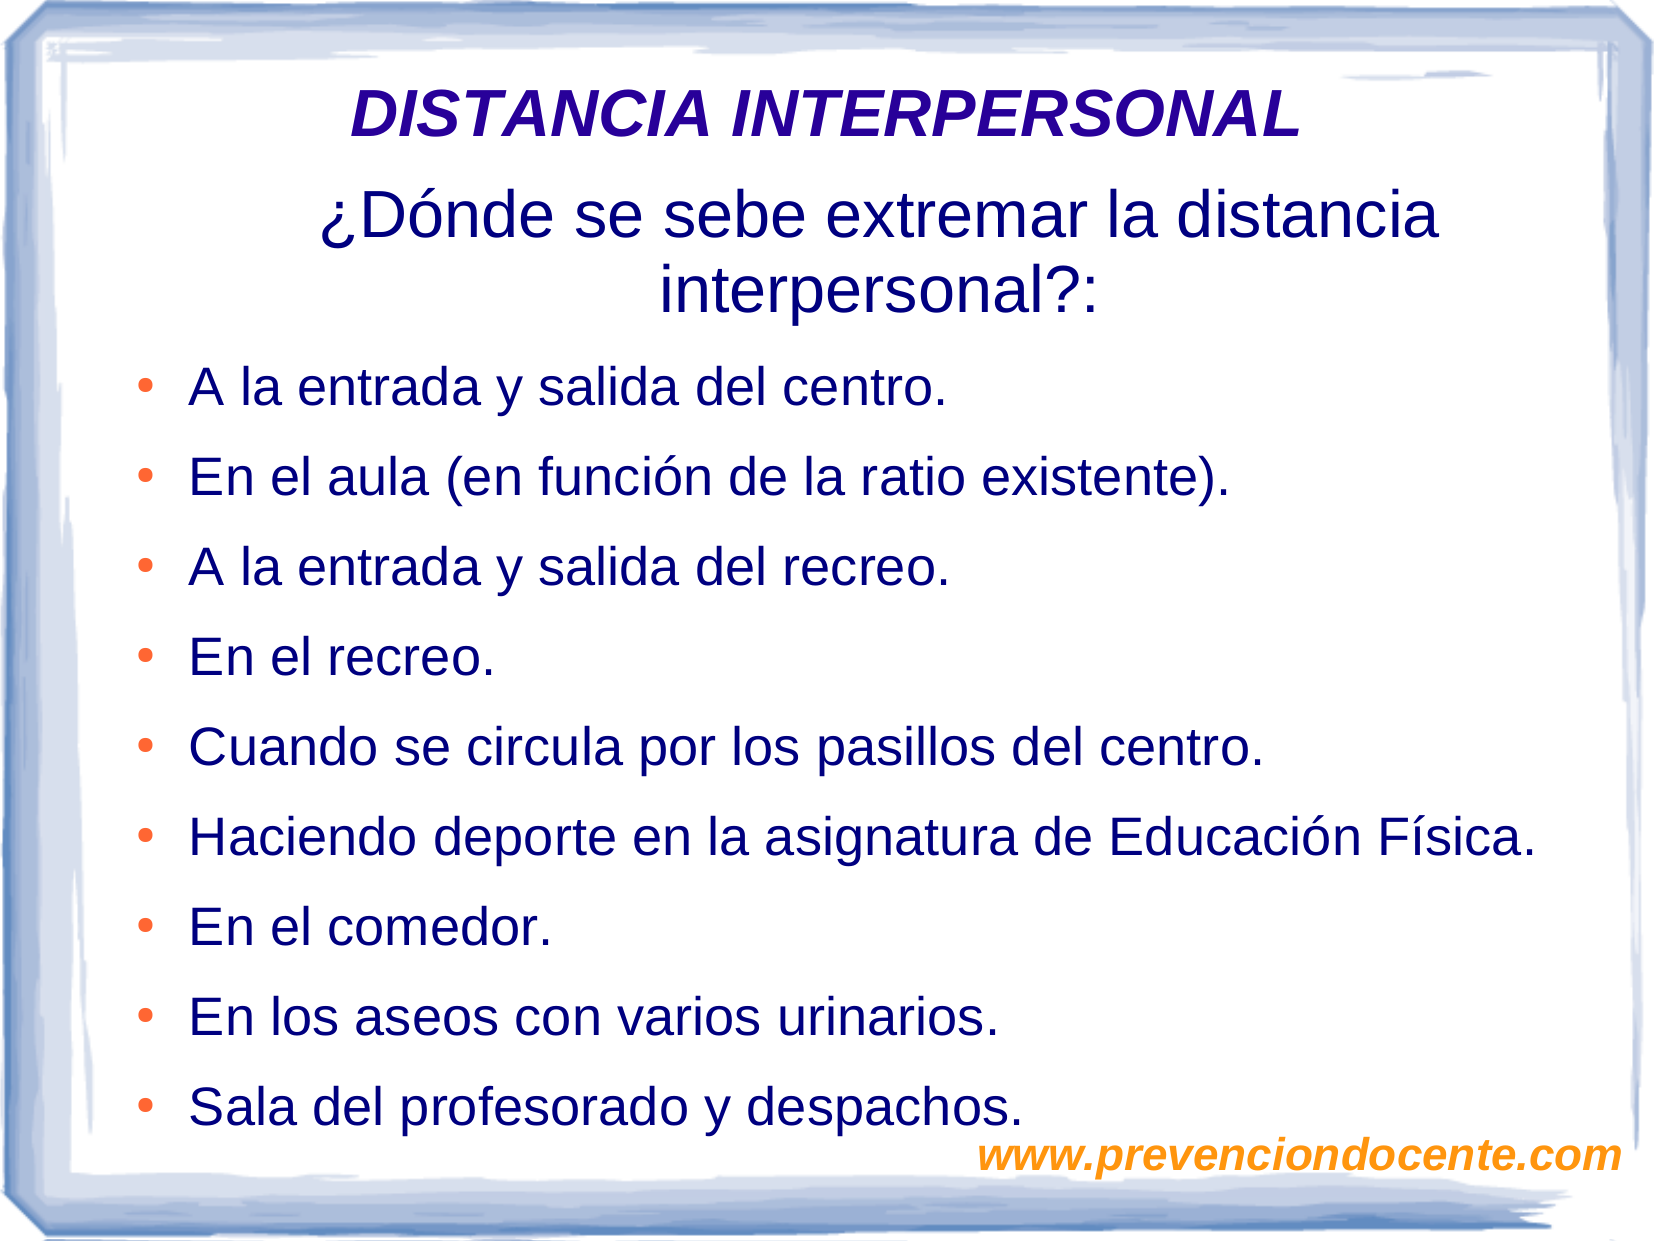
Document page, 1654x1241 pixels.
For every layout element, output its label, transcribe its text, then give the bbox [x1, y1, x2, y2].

list ¿Dónde se sebe extremar la distancia interpersonal?: A la entrada y salida del centro. En el aula (en función de la ratio existente). A la entrada y salida del recreo. En el recreo. Cuando se circula por los pasillos del centro. Haciendo deporte en la asignatura de Educación Física. En el comedor. En los aseos con varios urinarios. Sala del profesorado y despachos. [118, 177, 1571, 1182]
title DISTANCIA INTERPERSONAL [82, 49, 1571, 178]
picture [0, 0, 1654, 1241]
text_box www.prevenciondocente.com [906, 1129, 1625, 1182]
